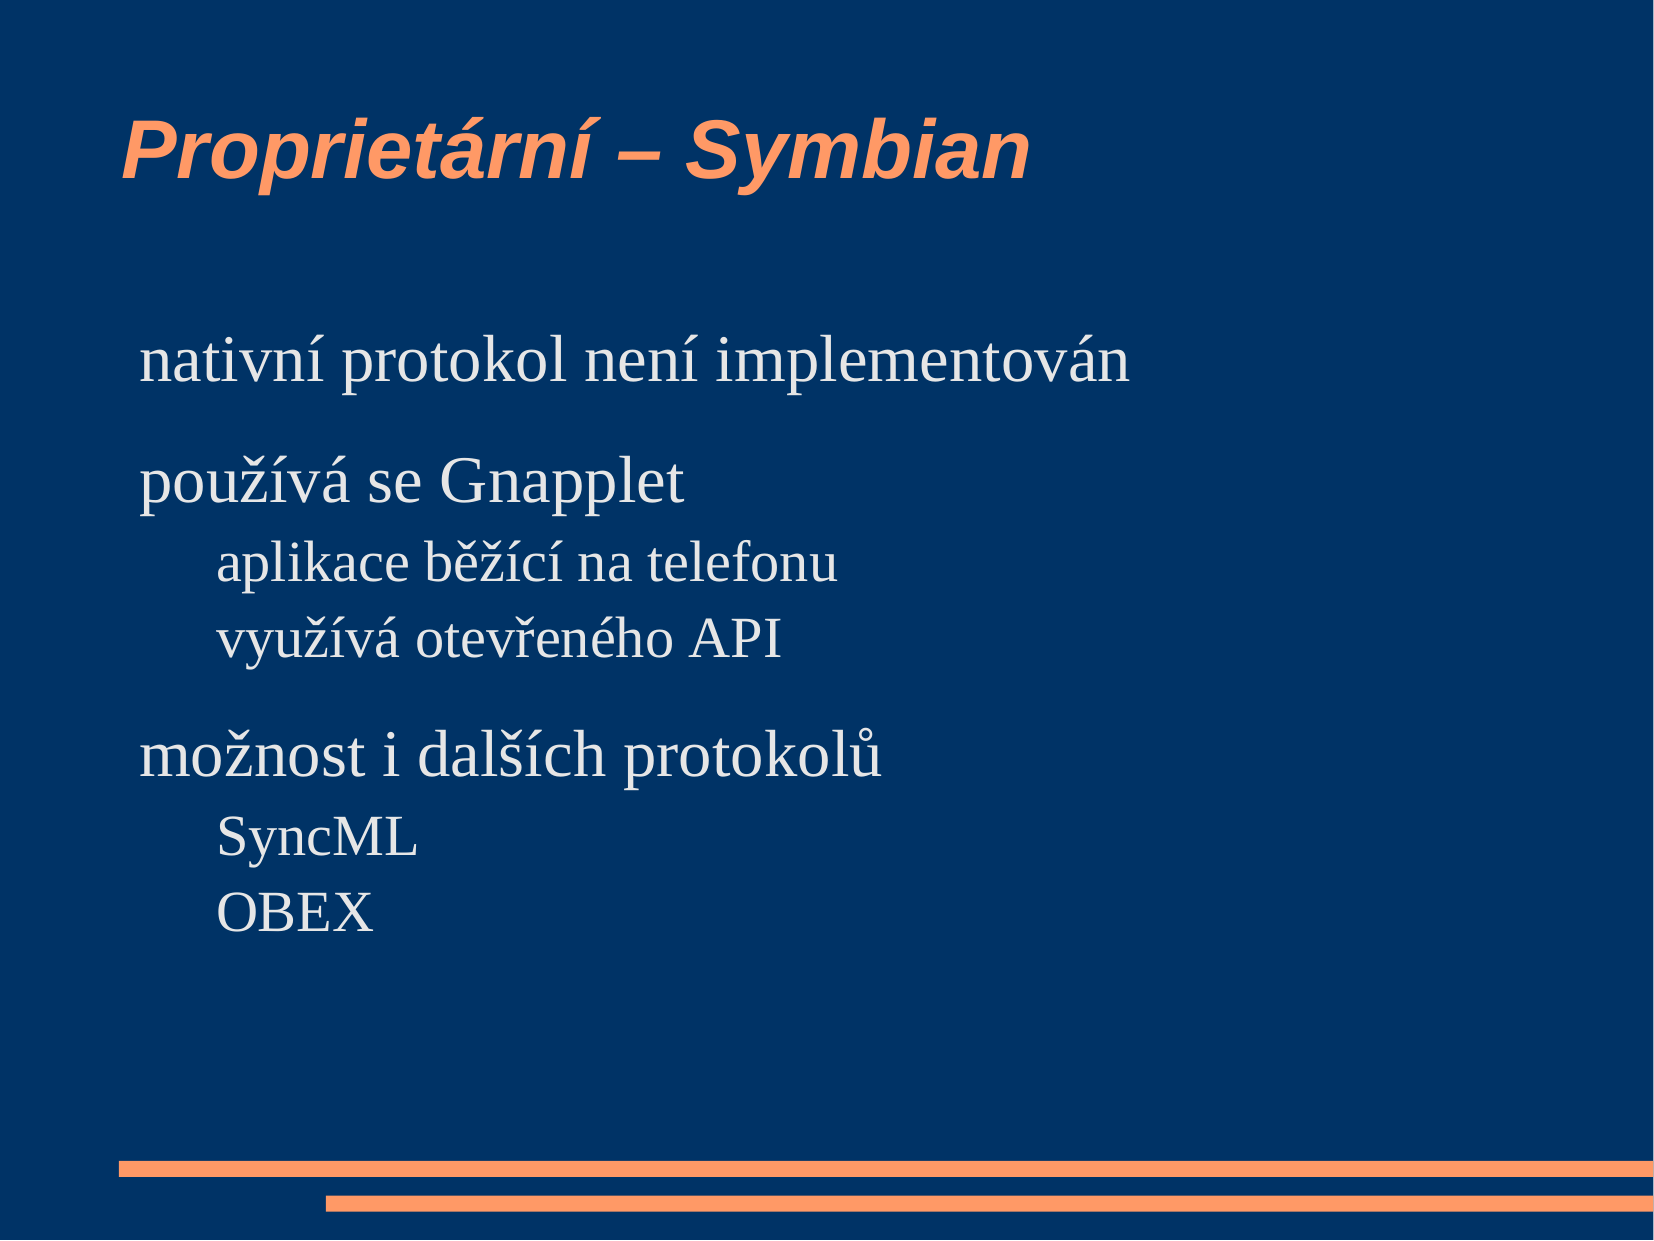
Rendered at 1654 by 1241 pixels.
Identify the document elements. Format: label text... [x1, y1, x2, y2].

title Proprietární – Symbian [121, 46, 1534, 254]
list nativní protokol není implementován používá se Gnapplet aplikace běžící na telefonu využívá otevřeného API možnost i dalších protokolů SyncML OBEX [121, 322, 1561, 1133]
